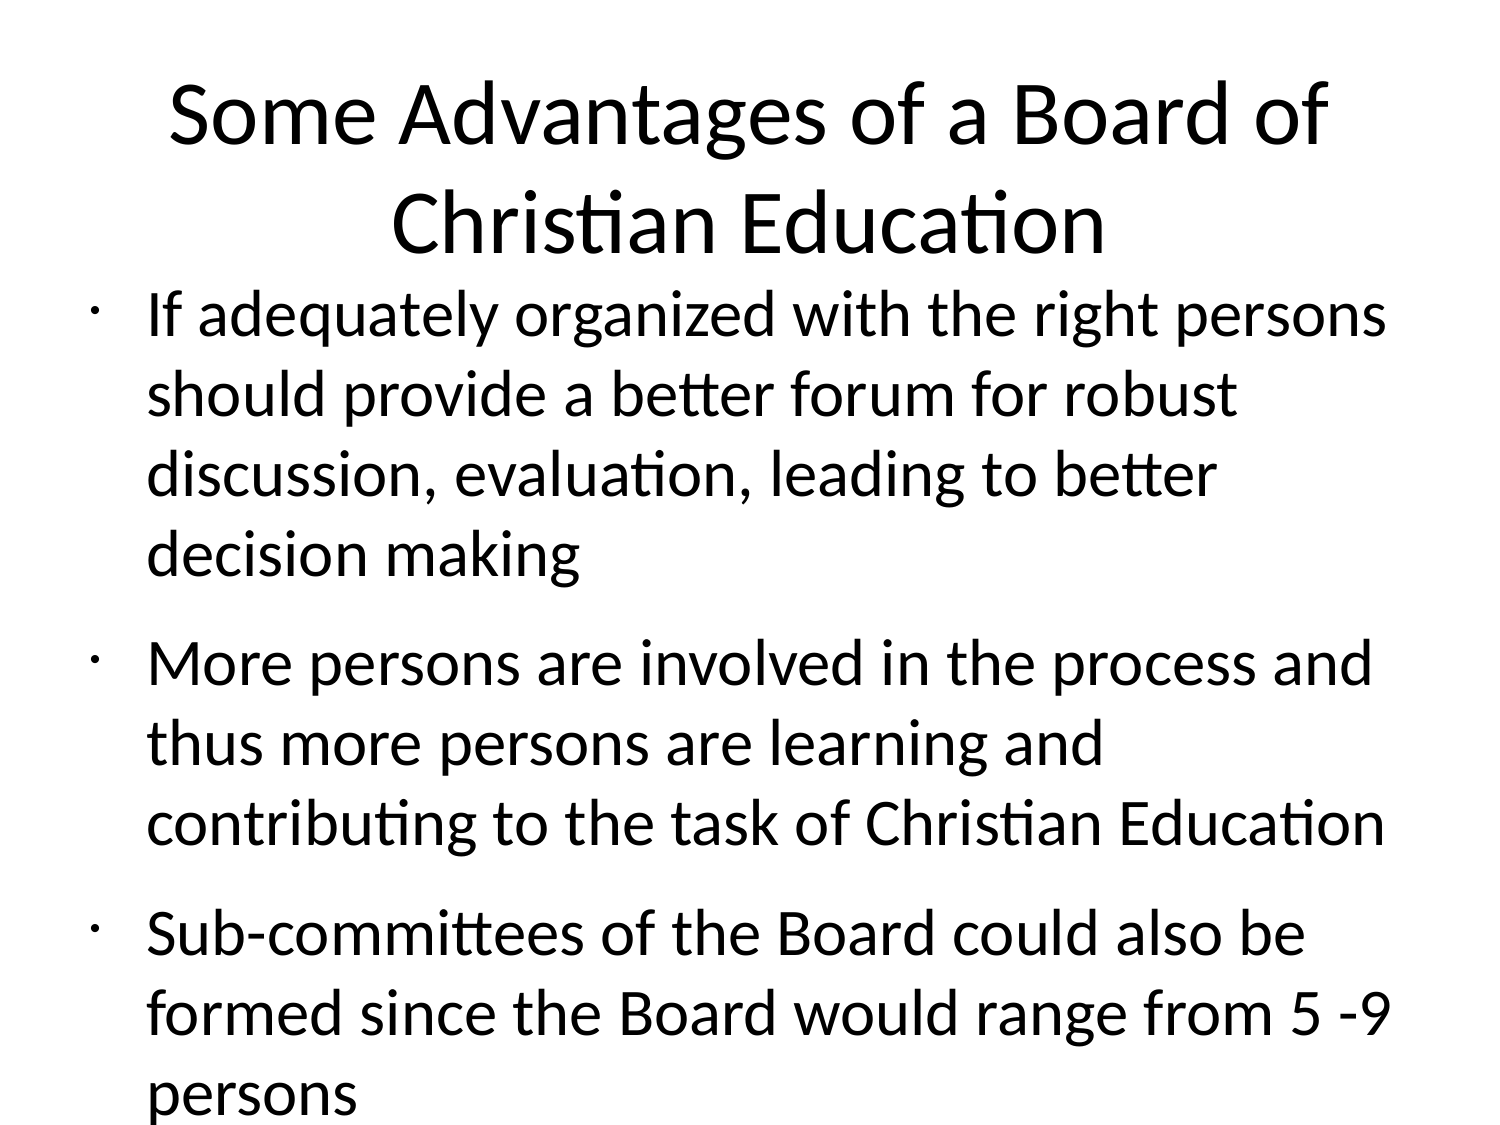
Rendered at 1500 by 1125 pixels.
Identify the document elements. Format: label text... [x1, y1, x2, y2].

list If adequately organized with the right persons should provide a better forum for robust discussion, evaluation, leading to better decision making More persons are involved in the process and thus more persons are learning and contributing to the task of Christian Education Sub-committees of the Board could also be formed since the Board would range from 5 -9 persons Thus the workload should be better shared [75, 262, 1425, 1088]
title Some Advantages of a Board of Christian Education [75, 45, 1425, 233]
